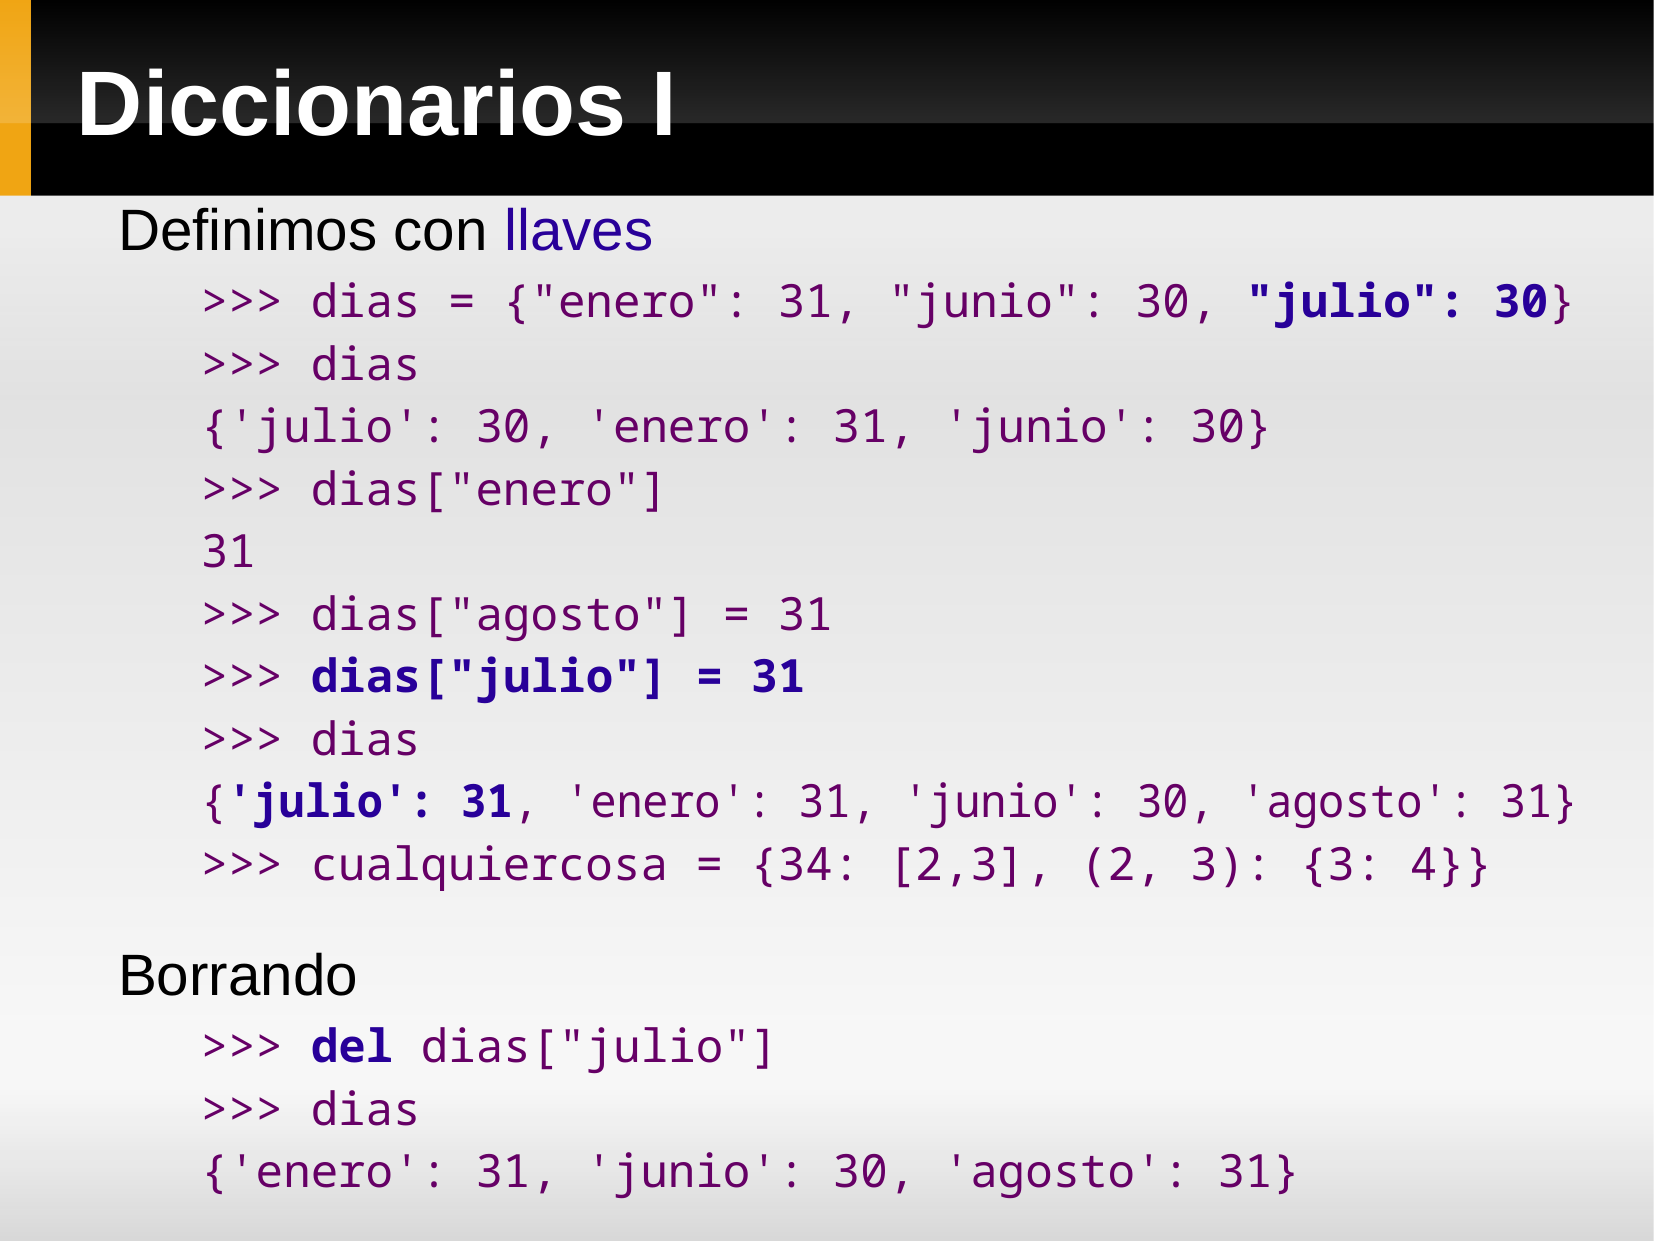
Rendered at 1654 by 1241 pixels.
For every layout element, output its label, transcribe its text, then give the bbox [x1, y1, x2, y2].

title Diccionarios I [76, 7, 1565, 200]
picture [0, 0, 1654, 1241]
subtitle Definimos con llaves >>> dias = {"enero": 31, "junio": 30, "julio": 30} >>> dias {'julio': 30, 'enero': 31, 'junio': 30} >>> dias["enero"] 31 >>> dias["agosto"] = 31 >>> dias["julio"] = 31 >>> dias {'julio': 31, 'enero': 31, 'junio': 30, 'agosto': 31} >>> cualquiercosa = {34: [2,3], (2, 3): {3: 4}} Borrando >>> del dias["julio"] >>> dias {'enero': 31, 'junio': 30, 'agosto': 31} [82, 229, 1625, 1170]
